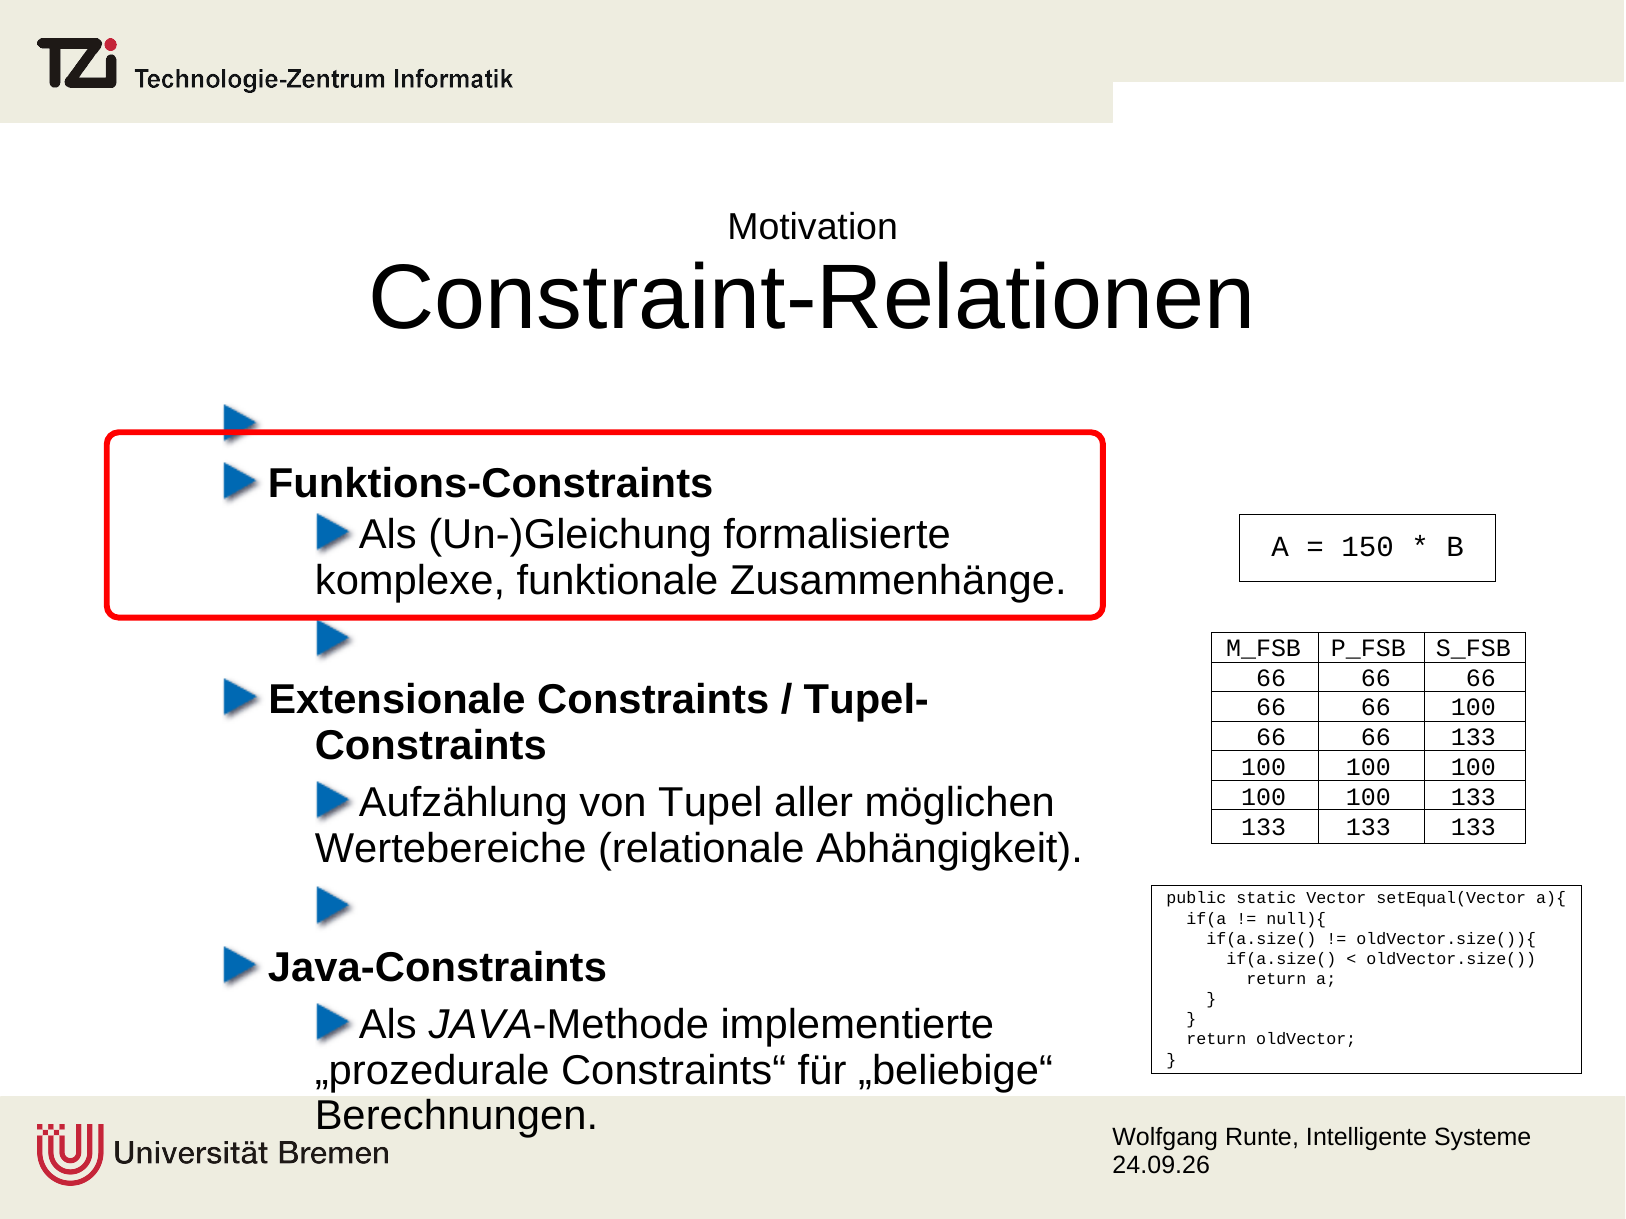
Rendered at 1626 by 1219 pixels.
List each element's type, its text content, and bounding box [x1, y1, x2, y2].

text_box M_FSB P_FSB S_FSB 66 66 66 66 66 100 66 66 133 100 100 100 100 100 133 133 133 133 [1211, 632, 1318, 662]
text_box M_FSB P_FSB S_FSB 66 66 66 66 66 100 66 66 133 100 100 100 100 100 133 133 133 133 [1425, 781, 1526, 809]
text_box M_FSB P_FSB S_FSB 66 66 66 66 66 100 66 66 133 100 100 100 100 100 133 133 133 133 [1211, 781, 1318, 809]
text_box M_FSB P_FSB S_FSB 66 66 66 66 66 100 66 66 133 100 100 100 100 100 133 133 133 133 [1319, 810, 1424, 844]
title Motivation Constraint-Relationen [112, 162, 1513, 393]
picture [37, 1124, 388, 1186]
text_box M_FSB P_FSB S_FSB 66 66 66 66 66 100 66 66 133 100 100 100 100 100 133 133 133 133 [1425, 632, 1526, 662]
text_box M_FSB P_FSB S_FSB 66 66 66 66 66 100 66 66 133 100 100 100 100 100 133 133 133 133 [1211, 810, 1318, 844]
picture [37, 38, 513, 93]
text_box M_FSB P_FSB S_FSB 66 66 66 66 66 100 66 66 133 100 100 100 100 100 133 133 133 133 [1211, 692, 1318, 721]
text_box M_FSB P_FSB S_FSB 66 66 66 66 66 100 66 66 133 100 100 100 100 100 133 133 133 133 [1425, 751, 1526, 780]
text_box M_FSB P_FSB S_FSB 66 66 66 66 66 100 66 66 133 100 100 100 100 100 133 133 133 133 [1425, 722, 1526, 750]
text_box M_FSB P_FSB S_FSB 66 66 66 66 66 100 66 66 133 100 100 100 100 100 133 133 133 133 [1319, 663, 1424, 691]
text_box M_FSB P_FSB S_FSB 66 66 66 66 66 100 66 66 133 100 100 100 100 100 133 133 133 133 [1319, 781, 1424, 809]
text_box M_FSB P_FSB S_FSB 66 66 66 66 66 100 66 66 133 100 100 100 100 100 133 133 133 133 [1211, 722, 1318, 750]
text_box M_FSB P_FSB S_FSB 66 66 66 66 66 100 66 66 133 100 100 100 100 100 133 133 133 133 [1211, 751, 1318, 780]
text_box M_FSB P_FSB S_FSB 66 66 66 66 66 100 66 66 133 100 100 100 100 100 133 133 133 133 [1425, 810, 1526, 844]
text_box public static Vector setEqual(Vector a){ if(a != null){ if(a.size() != oldVector.size()){ if(a.size() < oldVector.size()) return a; } } return oldVector; } [1151, 885, 1582, 1074]
text_box M_FSB P_FSB S_FSB 66 66 66 66 66 100 66 66 133 100 100 100 100 100 133 133 133 133 [1319, 692, 1424, 721]
text_box M_FSB P_FSB S_FSB 66 66 66 66 66 100 66 66 133 100 100 100 100 100 133 133 133 133 [1319, 751, 1424, 780]
text_box M_FSB P_FSB S_FSB 66 66 66 66 66 100 66 66 133 100 100 100 100 100 133 133 133 133 [1425, 692, 1526, 721]
text_box M_FSB P_FSB S_FSB 66 66 66 66 66 100 66 66 133 100 100 100 100 100 133 133 133 133 [1319, 632, 1424, 662]
list Funktions-Constraints Als (Un-)Gleichung formalisierte komplexe, funktionale Zusammenhänge. Extensionale Constraints / Tupel-Constraints Aufzählung von Tupel aller möglichen Wertebereiche (relationale Abhängigkeit). Java-Constraints Als JAVA-Methode implementierte „prozedurale Constraints“ für „beliebige“ Berechnungen. [71, 400, 1108, 1064]
text_box M_FSB P_FSB S_FSB 66 66 66 66 66 100 66 66 133 100 100 100 100 100 133 133 133 133 [1319, 722, 1424, 750]
text_box M_FSB P_FSB S_FSB 66 66 66 66 66 100 66 66 133 100 100 100 100 100 133 133 133 133 [1211, 663, 1318, 691]
text_box M_FSB P_FSB S_FSB 66 66 66 66 66 100 66 66 133 100 100 100 100 100 133 133 133 133 [1425, 663, 1526, 691]
text_box A = 150 * B [1239, 514, 1496, 582]
